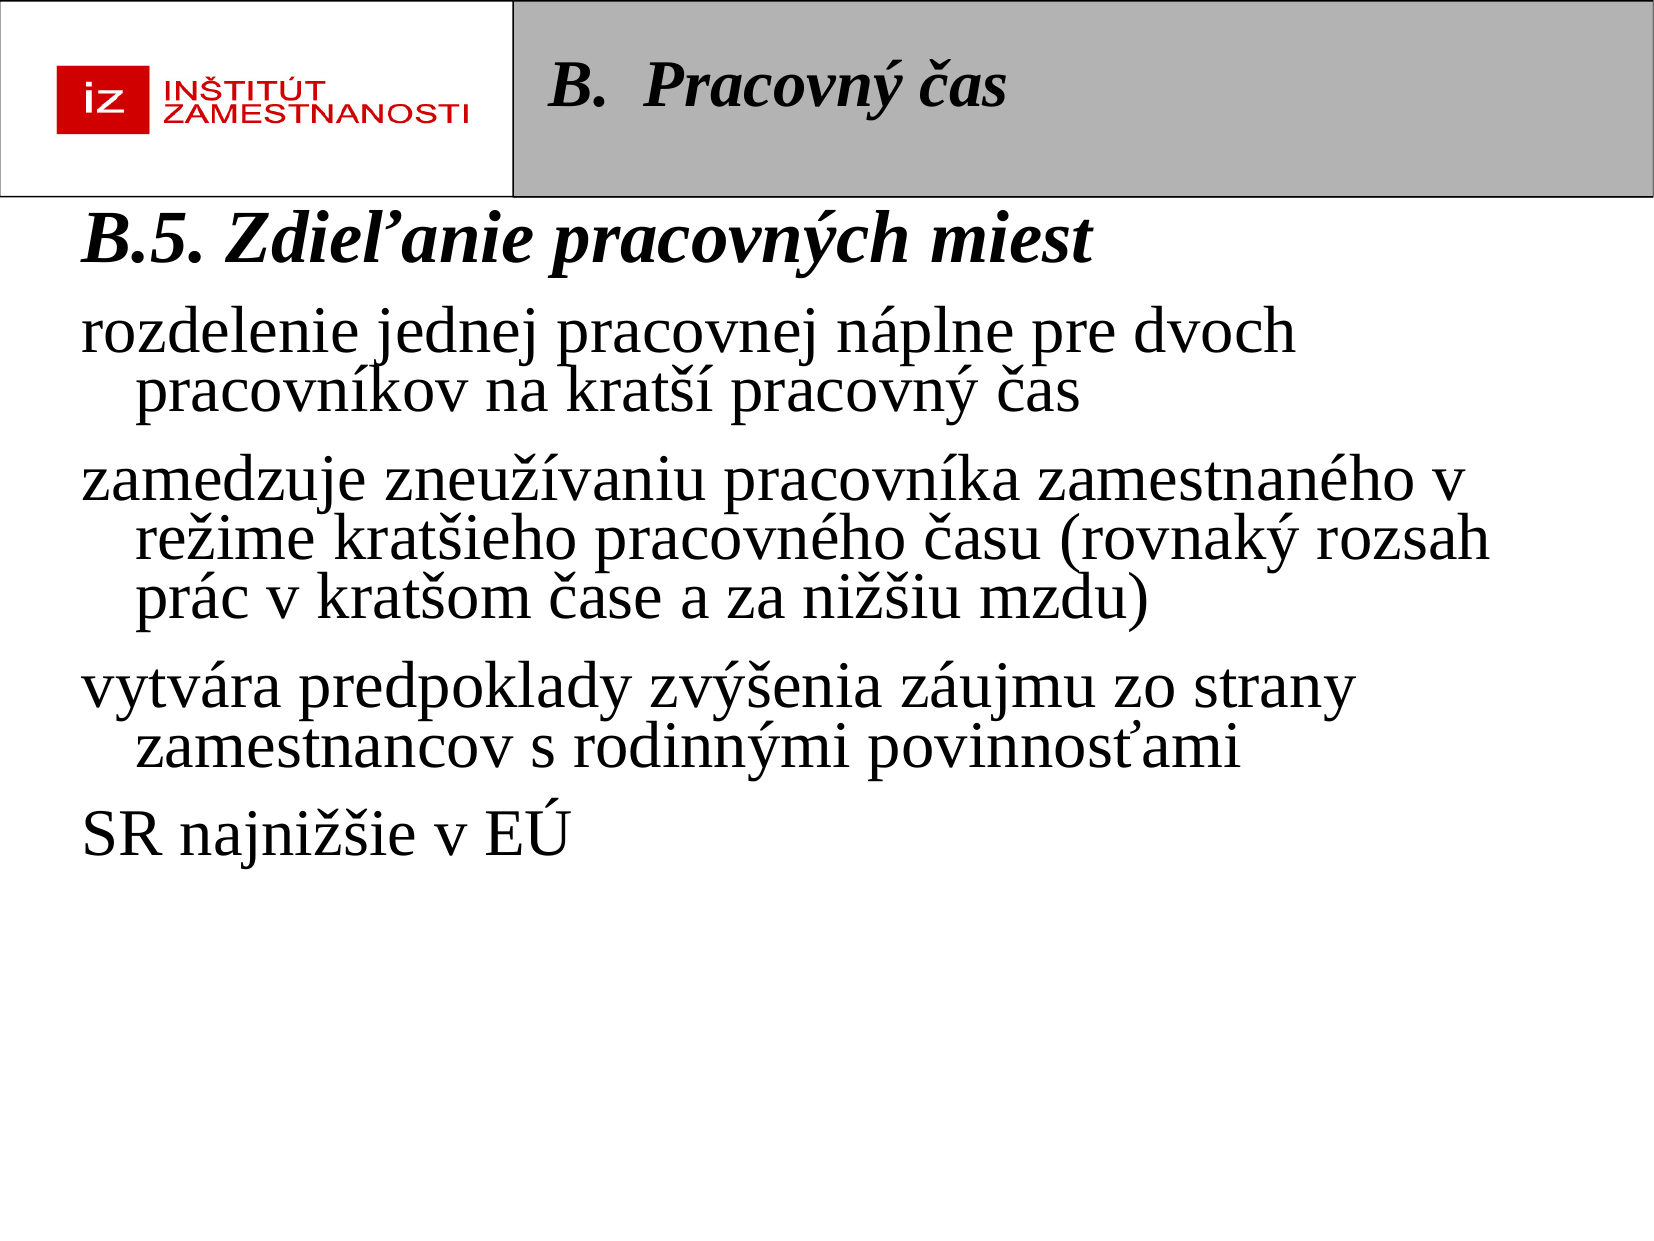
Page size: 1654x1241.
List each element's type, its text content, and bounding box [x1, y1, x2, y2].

picture [5, 6, 513, 190]
text_box B. Pracovný čas [531, 59, 1040, 134]
text_box [0, 0, 1654, 197]
list B.5. Zdieľanie pracovných miest rozdelenie jednej pracovnej náplne pre dvoch pracovníkov na kratší pracovný čas zamedzuje zneužívaniu pracovníka zamestnaného v režime kratšieho pracovného času (rovnaký rozsah prác v kratšom čase a za nižšiu mzdu) vytvára predpoklady zvýšenia záujmu zo strany zamestnancov s rodinnými povinnosťami SR najnižšie v EÚ [64, 208, 1565, 991]
